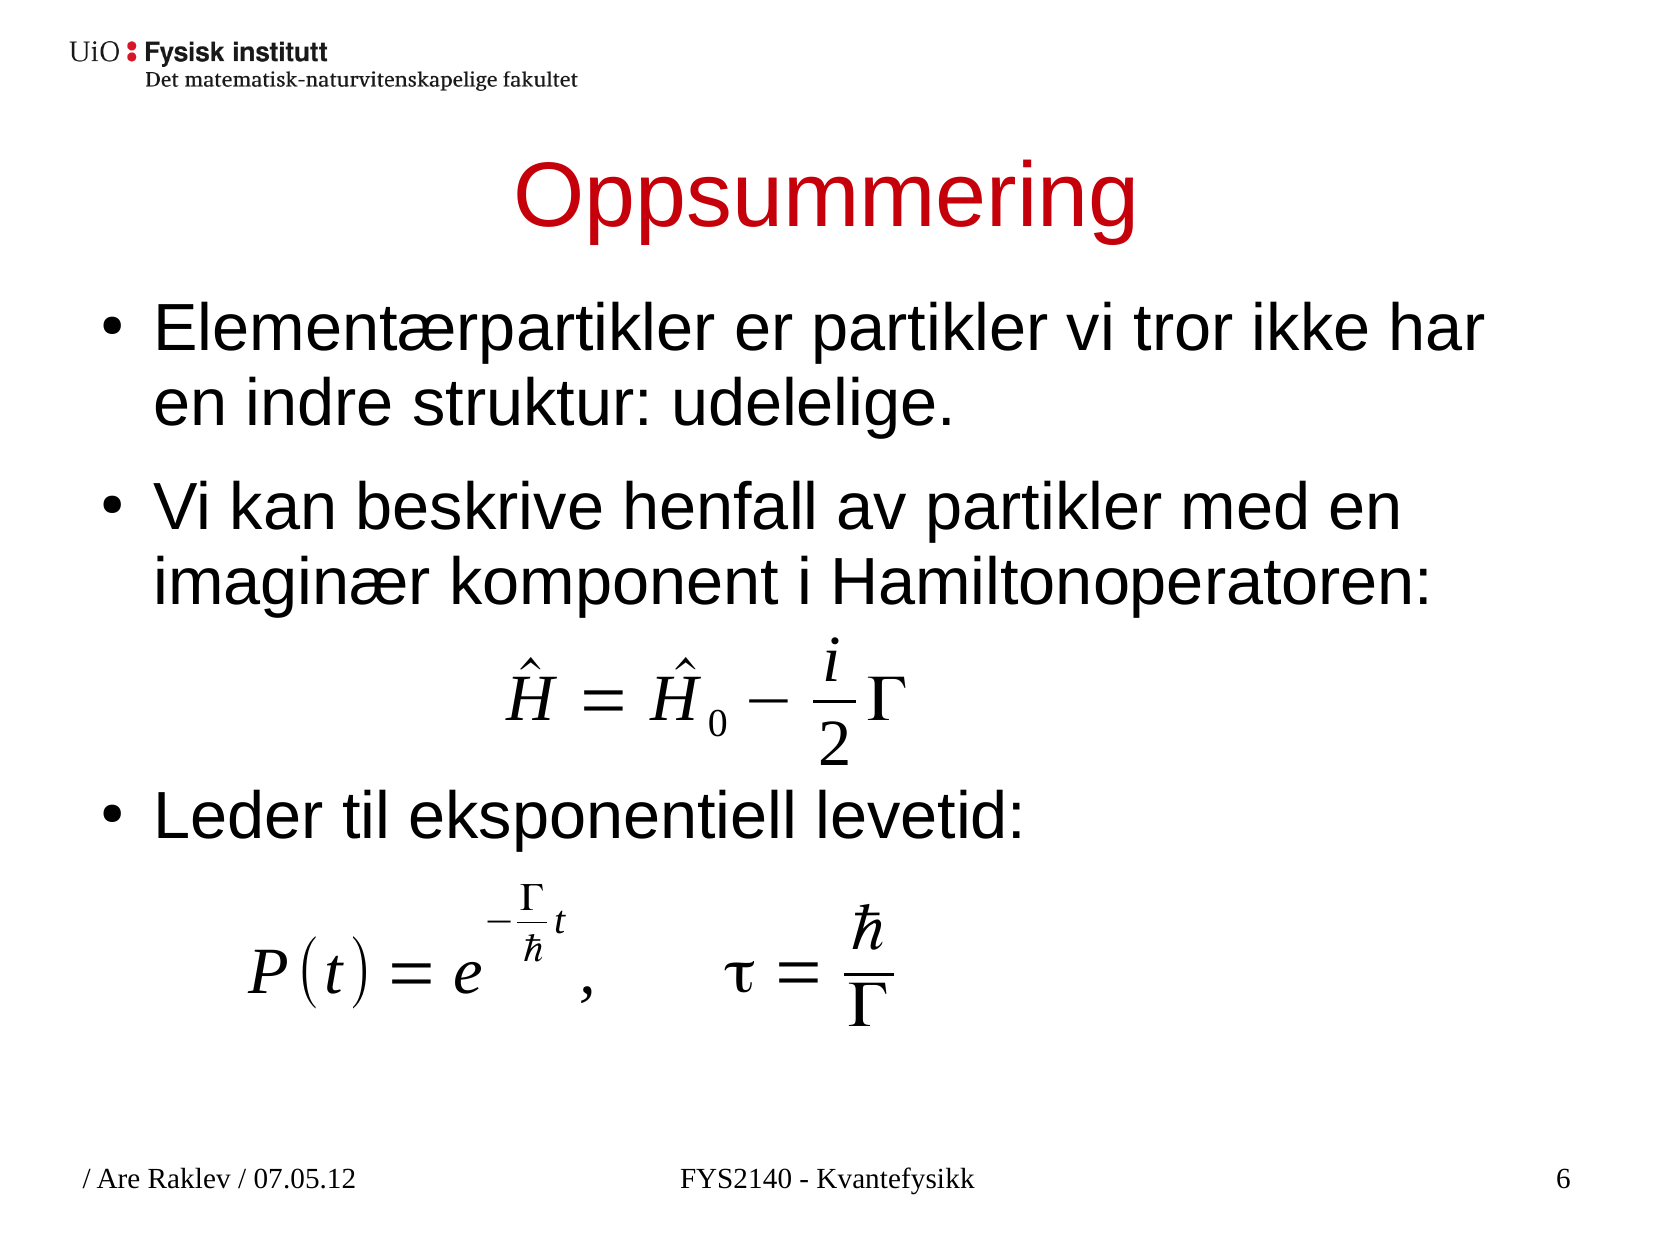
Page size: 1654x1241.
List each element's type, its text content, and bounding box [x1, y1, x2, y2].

title Oppsummering [82, 90, 1571, 298]
picture [68, 37, 581, 93]
chart [715, 888, 904, 1029]
chart [237, 875, 603, 1013]
chart [494, 623, 914, 780]
list Elementærpartikler er partikler vi tror ikke har en indre struktur: udelelige. Vi kan beskrive henfall av partikler med en imaginær komponent i Hamiltonoperatoren: Leder til eksponentiell levetid: [82, 290, 1538, 1094]
